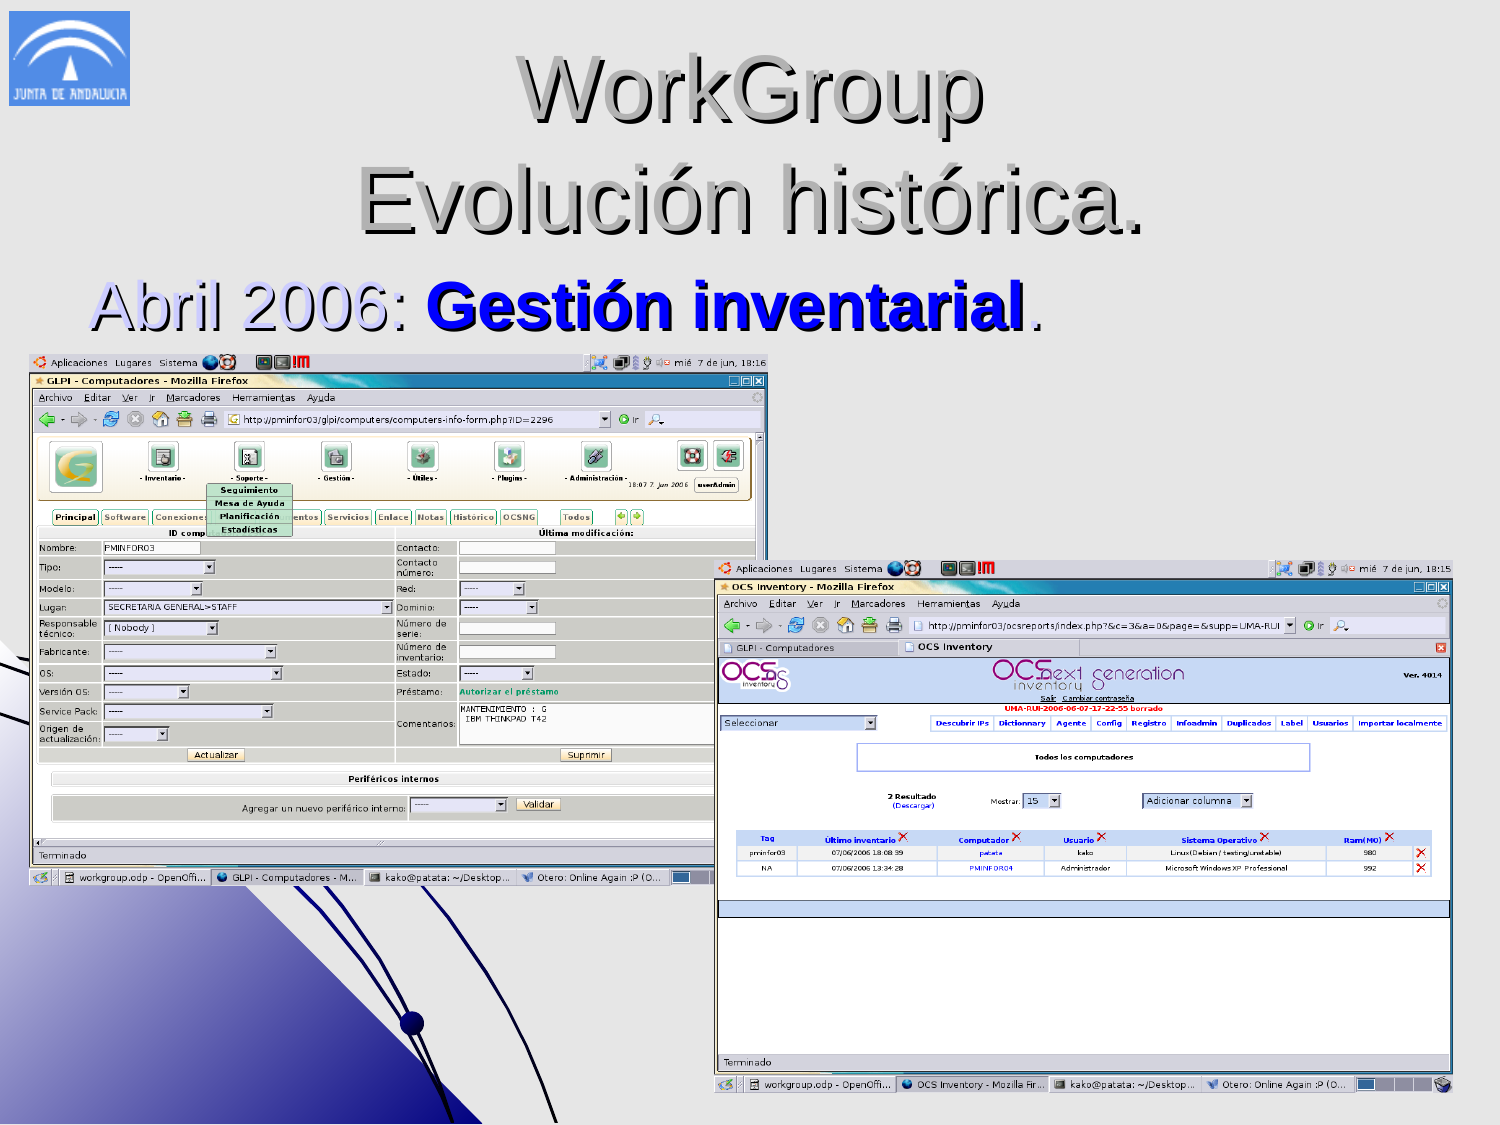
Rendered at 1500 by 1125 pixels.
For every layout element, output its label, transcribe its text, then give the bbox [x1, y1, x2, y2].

picture [9, 11, 130, 106]
list Abril 2006: Gestión inventarial. [88, 262, 1447, 355]
picture [29, 354, 1453, 1093]
title WorkGroup Evolución histórica. [75, 16, 1425, 262]
